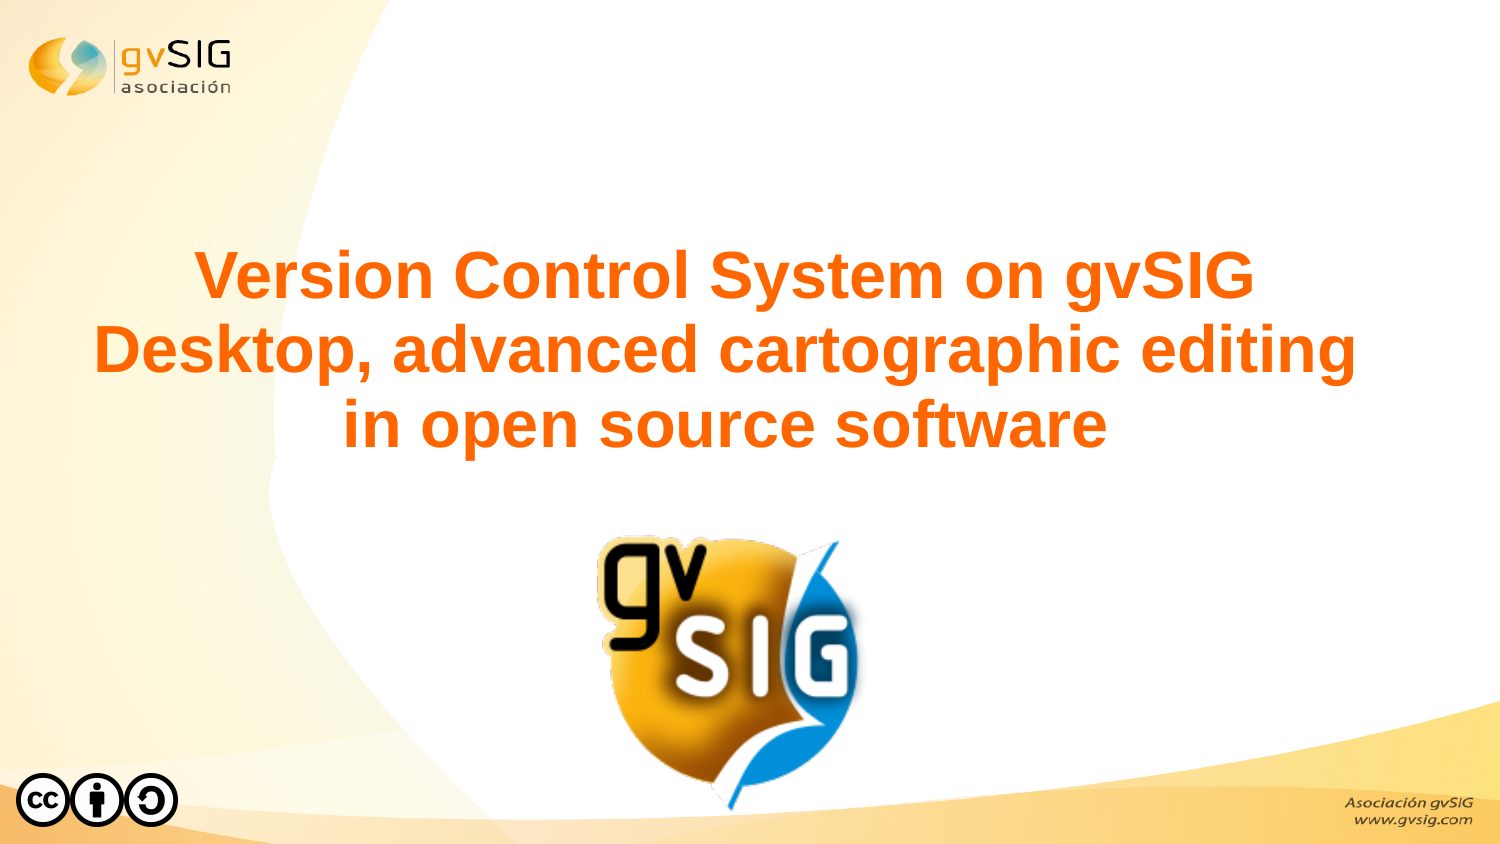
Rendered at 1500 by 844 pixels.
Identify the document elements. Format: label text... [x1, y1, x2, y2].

picture [0, 0, 1500, 844]
text_box Version Control System on gvSIG Desktop, advanced cartographic editing in open source software [70, 230, 1382, 581]
